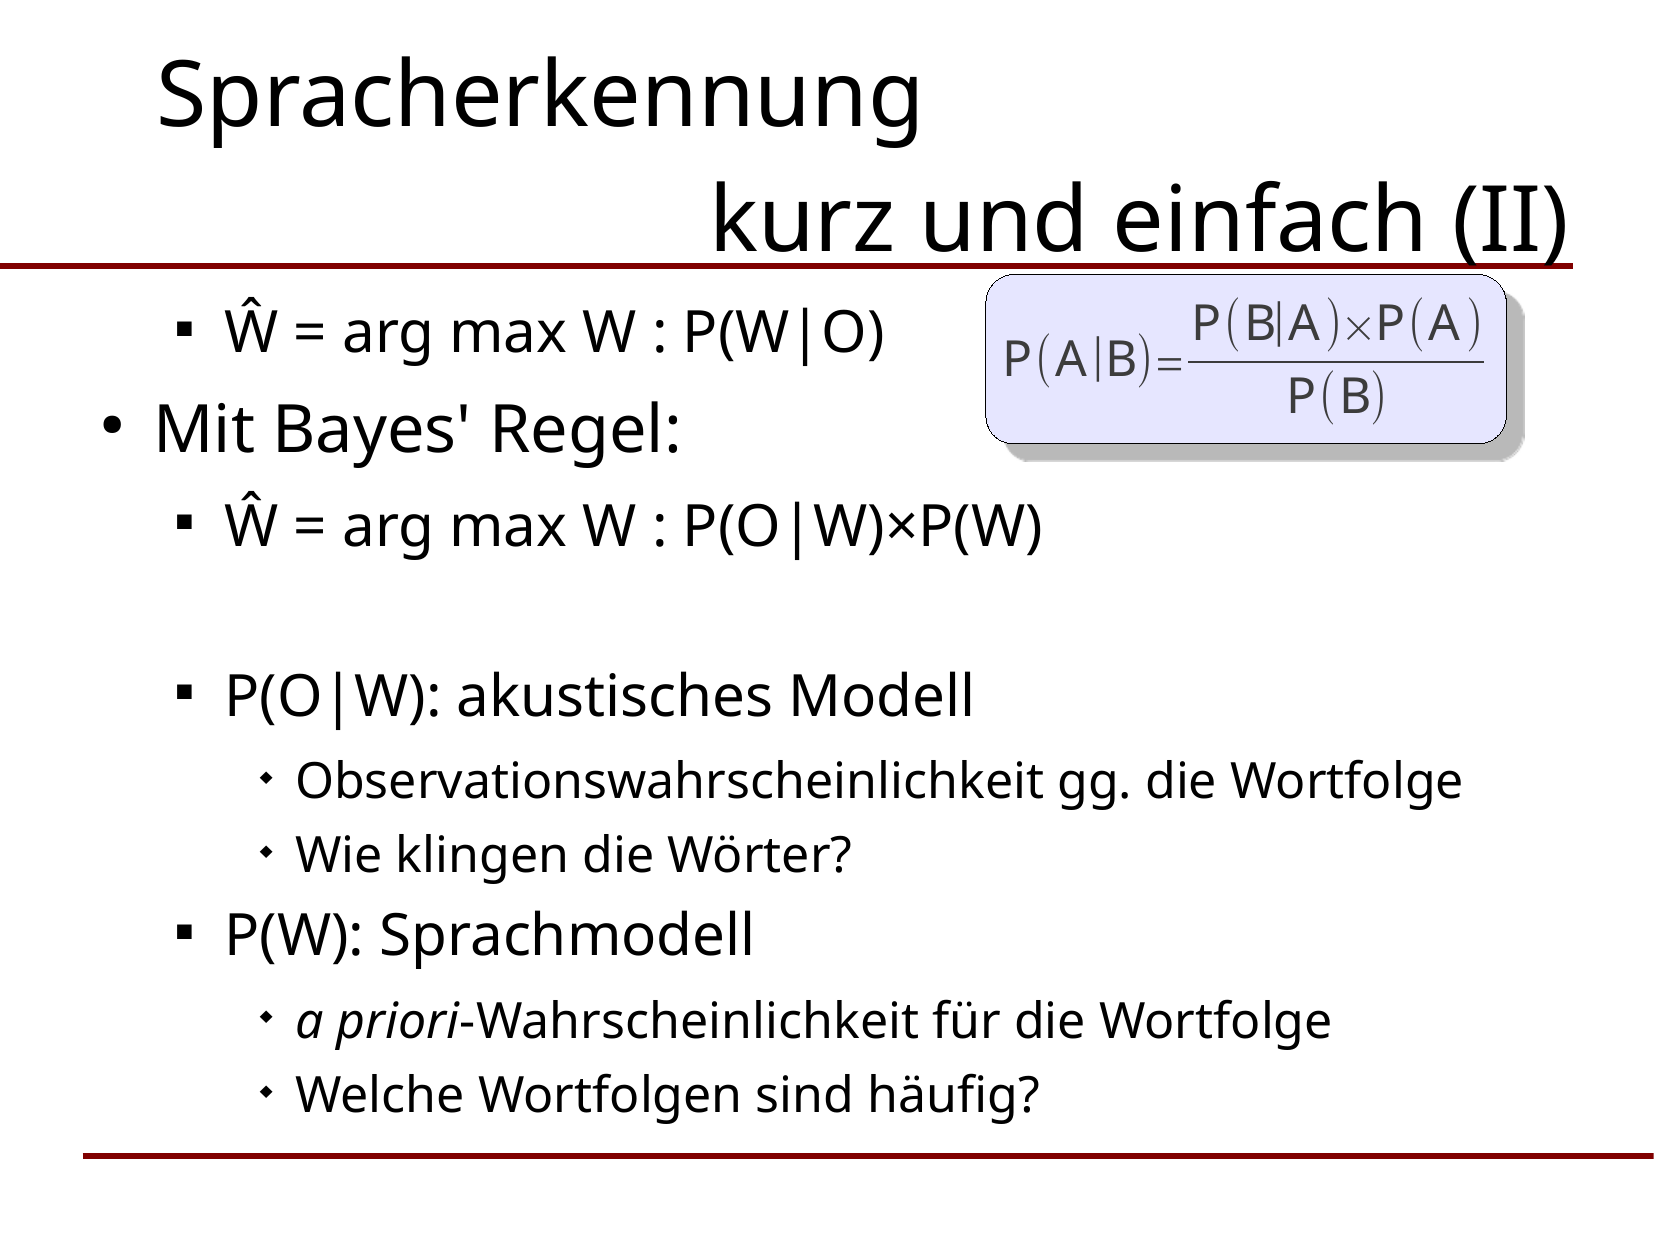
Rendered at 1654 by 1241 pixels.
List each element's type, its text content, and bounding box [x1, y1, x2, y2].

title Spracherkennung kurz und einfach (II) [82, 42, 1571, 264]
list Ŵ = arg max W : P(W|O) Mit Bayes' Regel: Ŵ = arg max W : P(O|W)×P(W) P(O|W): akustisches Modell Observationswahrscheinlichkeit gg. die Wortfolge Wie klingen die Wörter? P(W): Sprachmodell a priori-Wahrscheinlichkeit für die Wortfolge Welche Wortfolgen sind häufig? [82, 290, 1571, 1121]
chart [996, 290, 1493, 433]
text_box [985, 274, 1507, 444]
